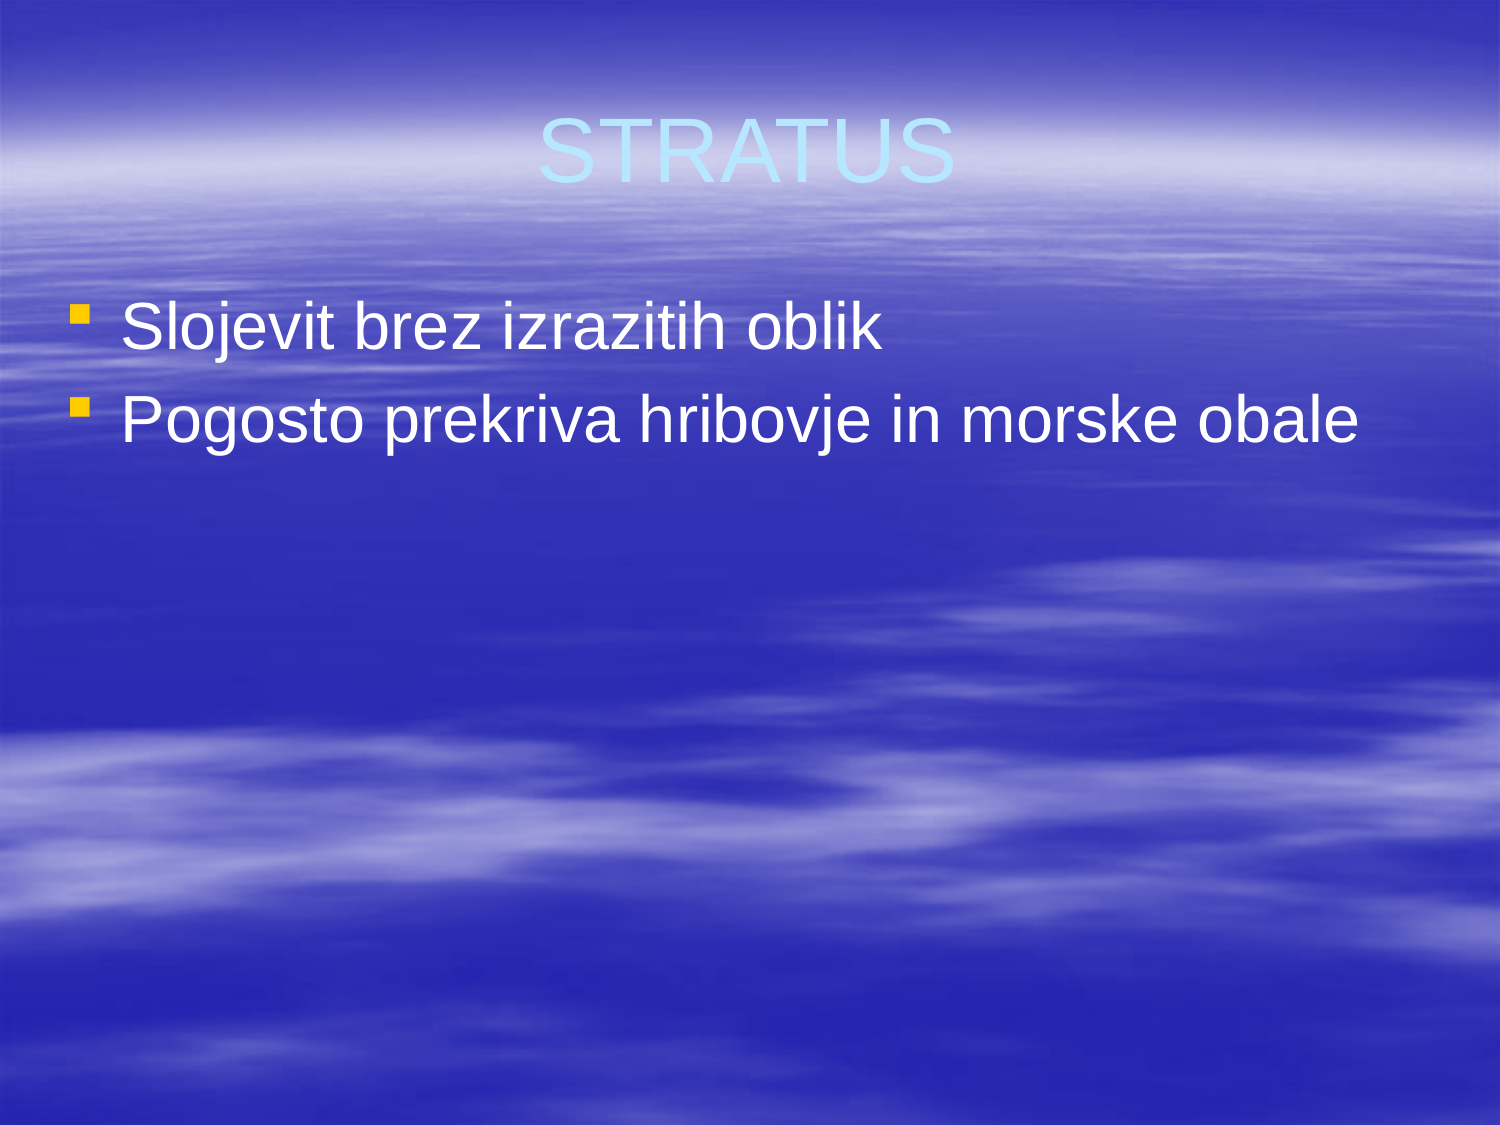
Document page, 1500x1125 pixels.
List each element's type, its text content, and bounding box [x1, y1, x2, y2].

picture [0, 0, 1500, 1125]
list Slojevit brez izrazitih oblik Pogosto prekriva hribovje in morske obale [49, 275, 1451, 1001]
title STRATUS [49, 37, 1446, 255]
